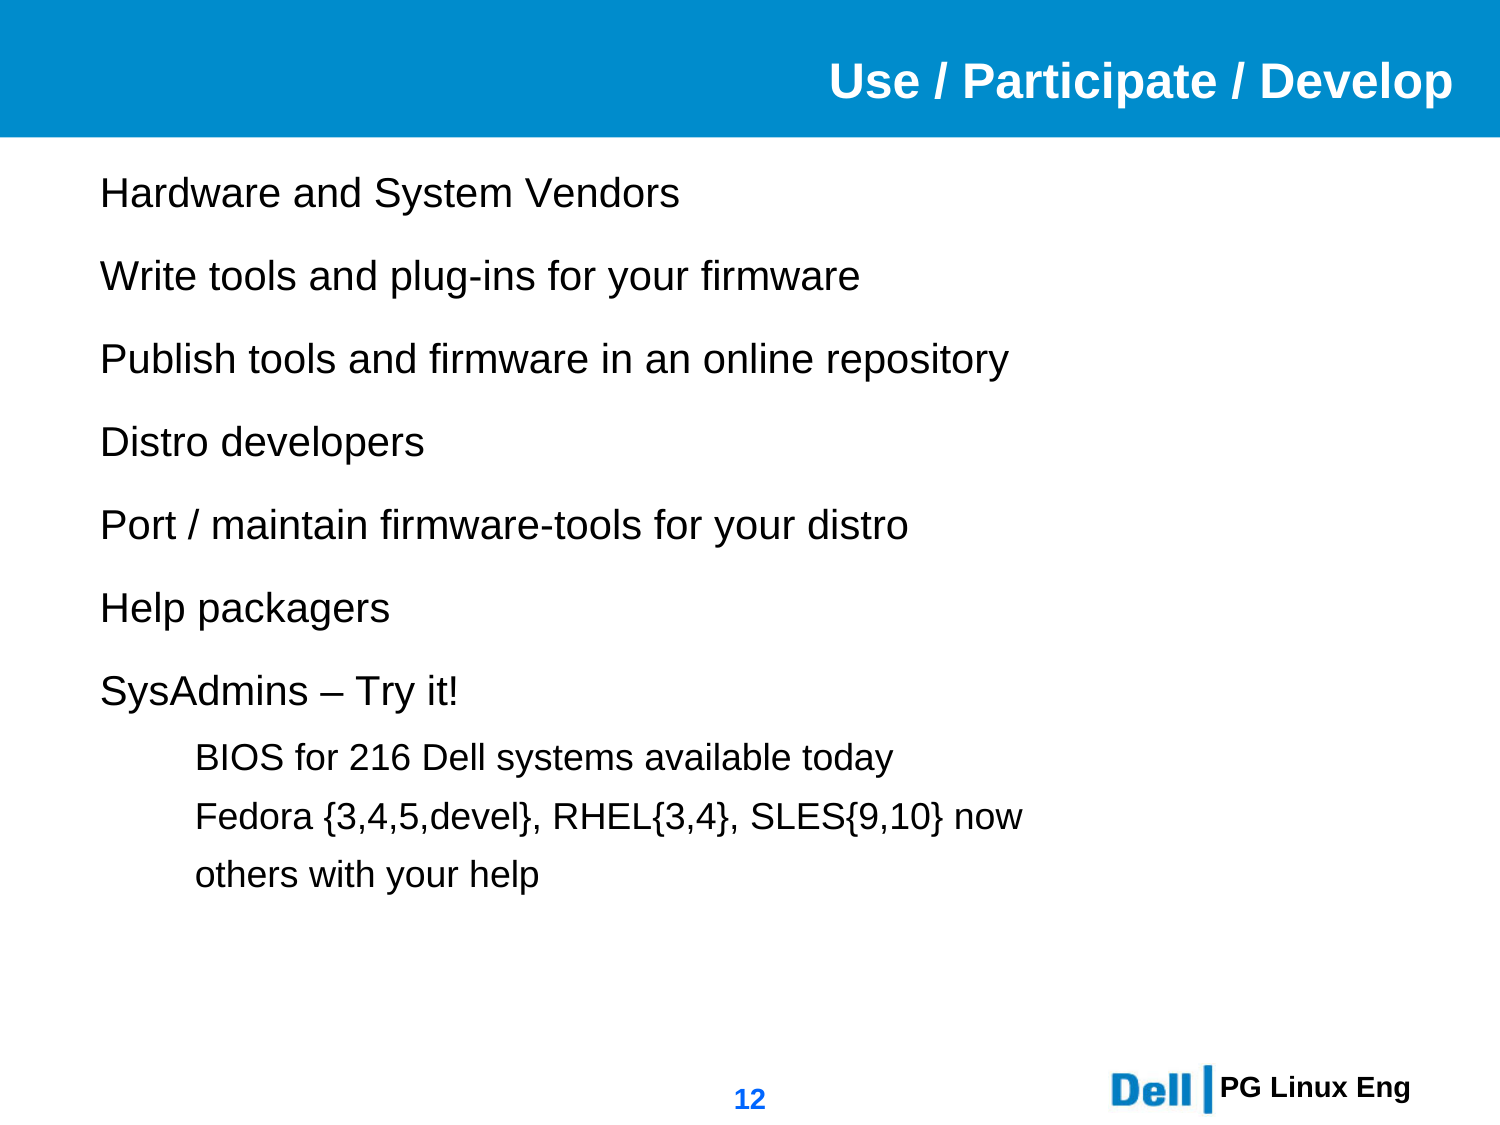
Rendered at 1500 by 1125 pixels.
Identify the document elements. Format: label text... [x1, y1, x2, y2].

list Hardware and System Vendors Write tools and plug-ins for your firmware Publish tools and firmware in an online repository Distro developers Port / maintain firmware-tools for your distro Help packagers SysAdmins – Try it! BIOS for 216 Dell systems available today Fedora {3,4,5,devel}, RHEL{3,4}, SLES{9,10} now others with your help [99, 170, 1463, 1125]
title Use / Participate / Develop [157, 37, 1455, 126]
